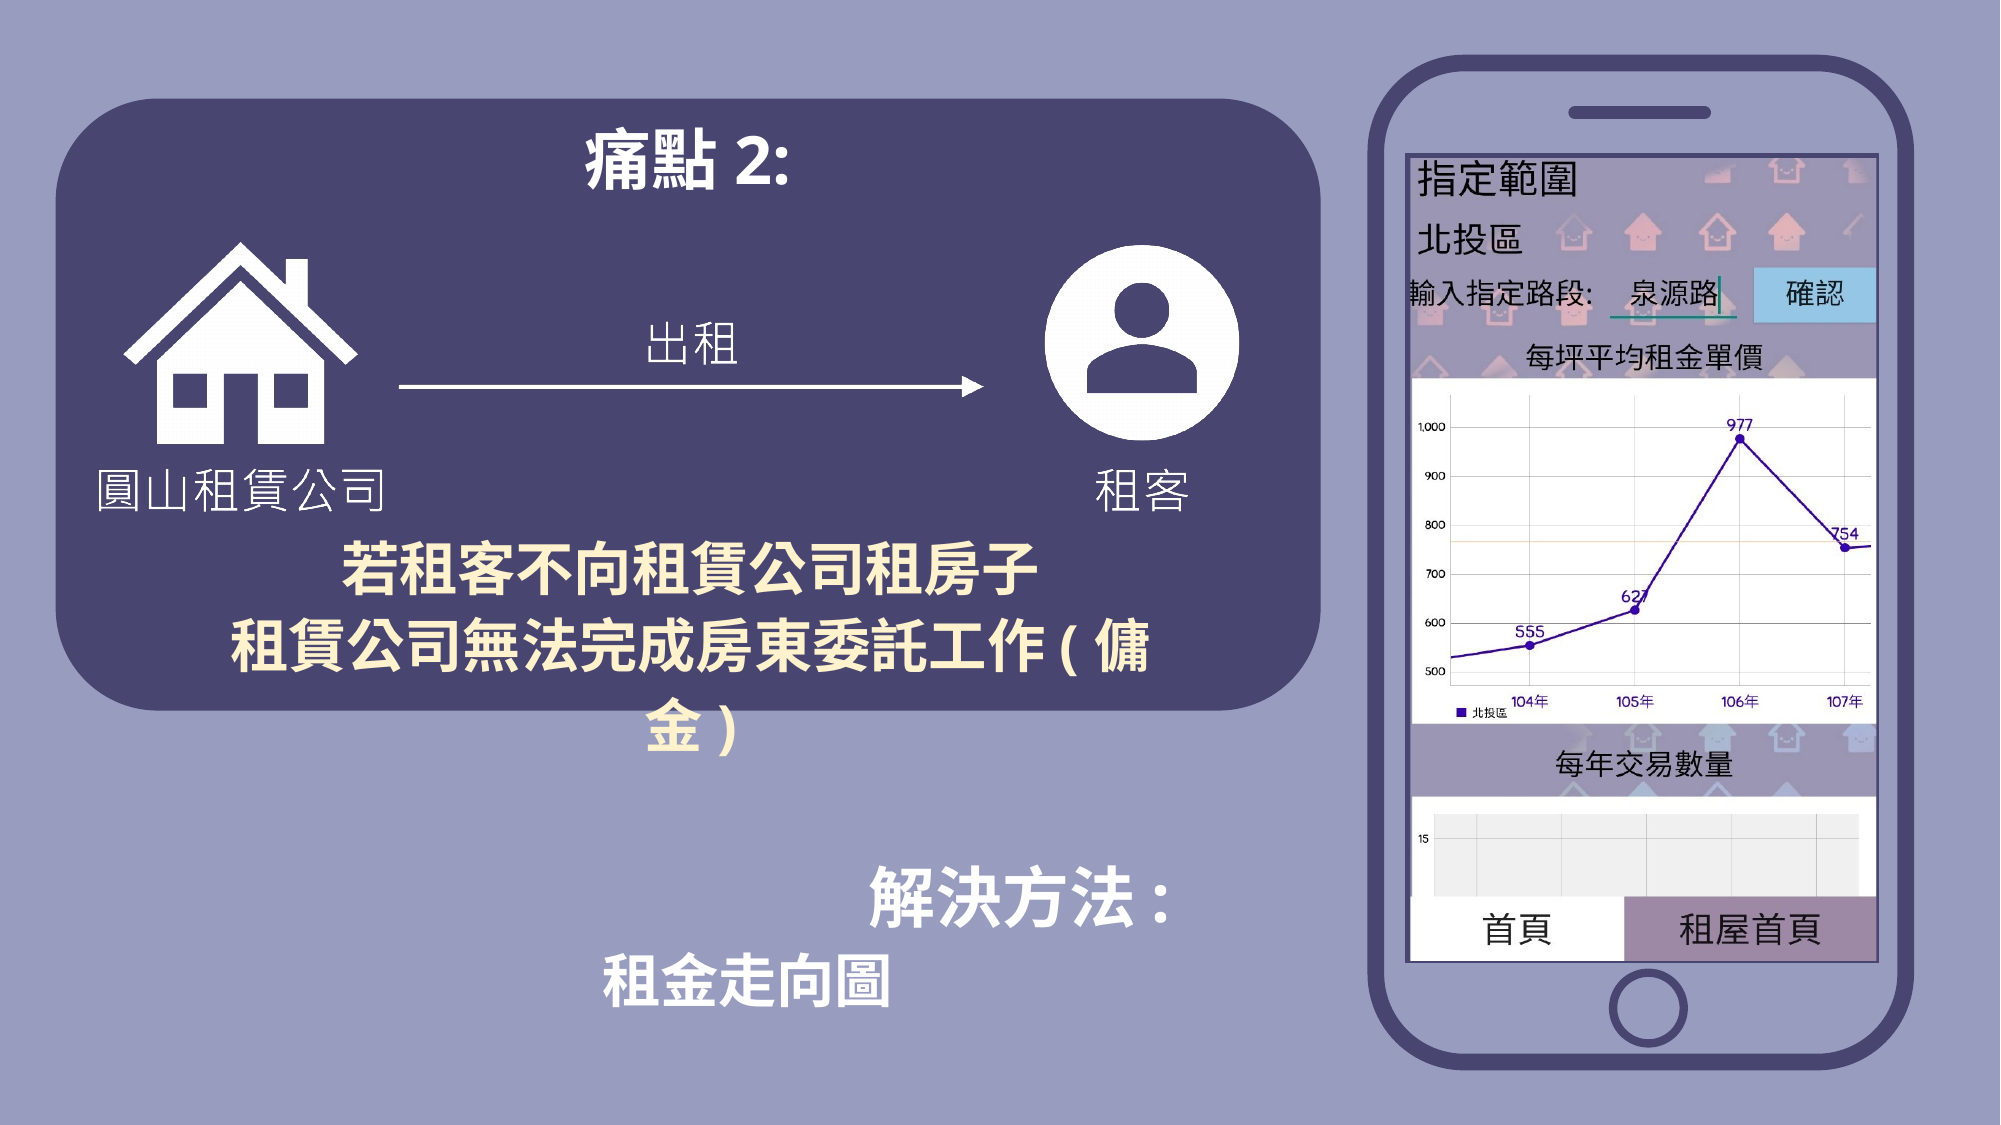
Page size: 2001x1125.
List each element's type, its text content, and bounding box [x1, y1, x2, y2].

text_box [55, 98, 1321, 711]
text_box 租金走向圖 [587, 936, 1338, 1023]
text_box 解決方法: [853, 836, 1338, 937]
text_box 租賃公司無法完成房東委託工作(傭金) [190, 590, 1191, 681]
picture [1410, 158, 1877, 961]
text_box 痛點2: [506, 98, 870, 199]
picture [58, 208, 1324, 550]
text_box 若租客不向租賃公司租房子 [190, 514, 1191, 590]
